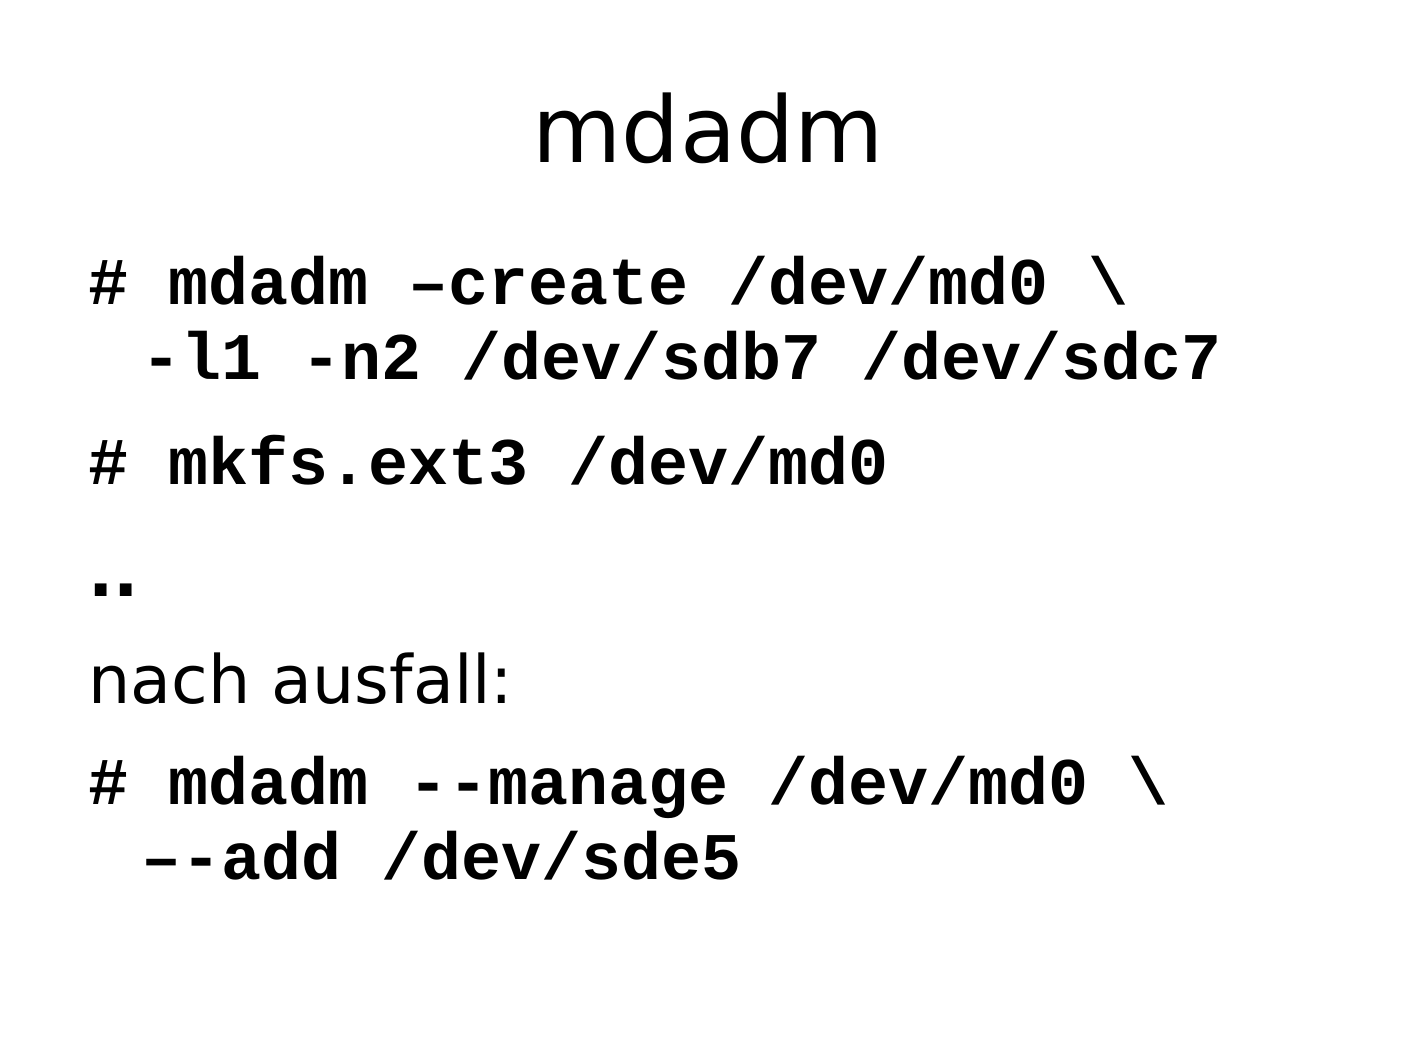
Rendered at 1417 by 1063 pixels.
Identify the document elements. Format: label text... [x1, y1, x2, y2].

title mdadm [70, 49, 1346, 213]
list # mdadm –create /dev/md0 \ -l1 -n2 /dev/sdb7 /dev/sdc7 # mkfs.ext3 /dev/md0 .. nach ausfall: # mdadm --manage /dev/md0 \ –-add /dev/sde5 [70, 248, 1346, 936]
